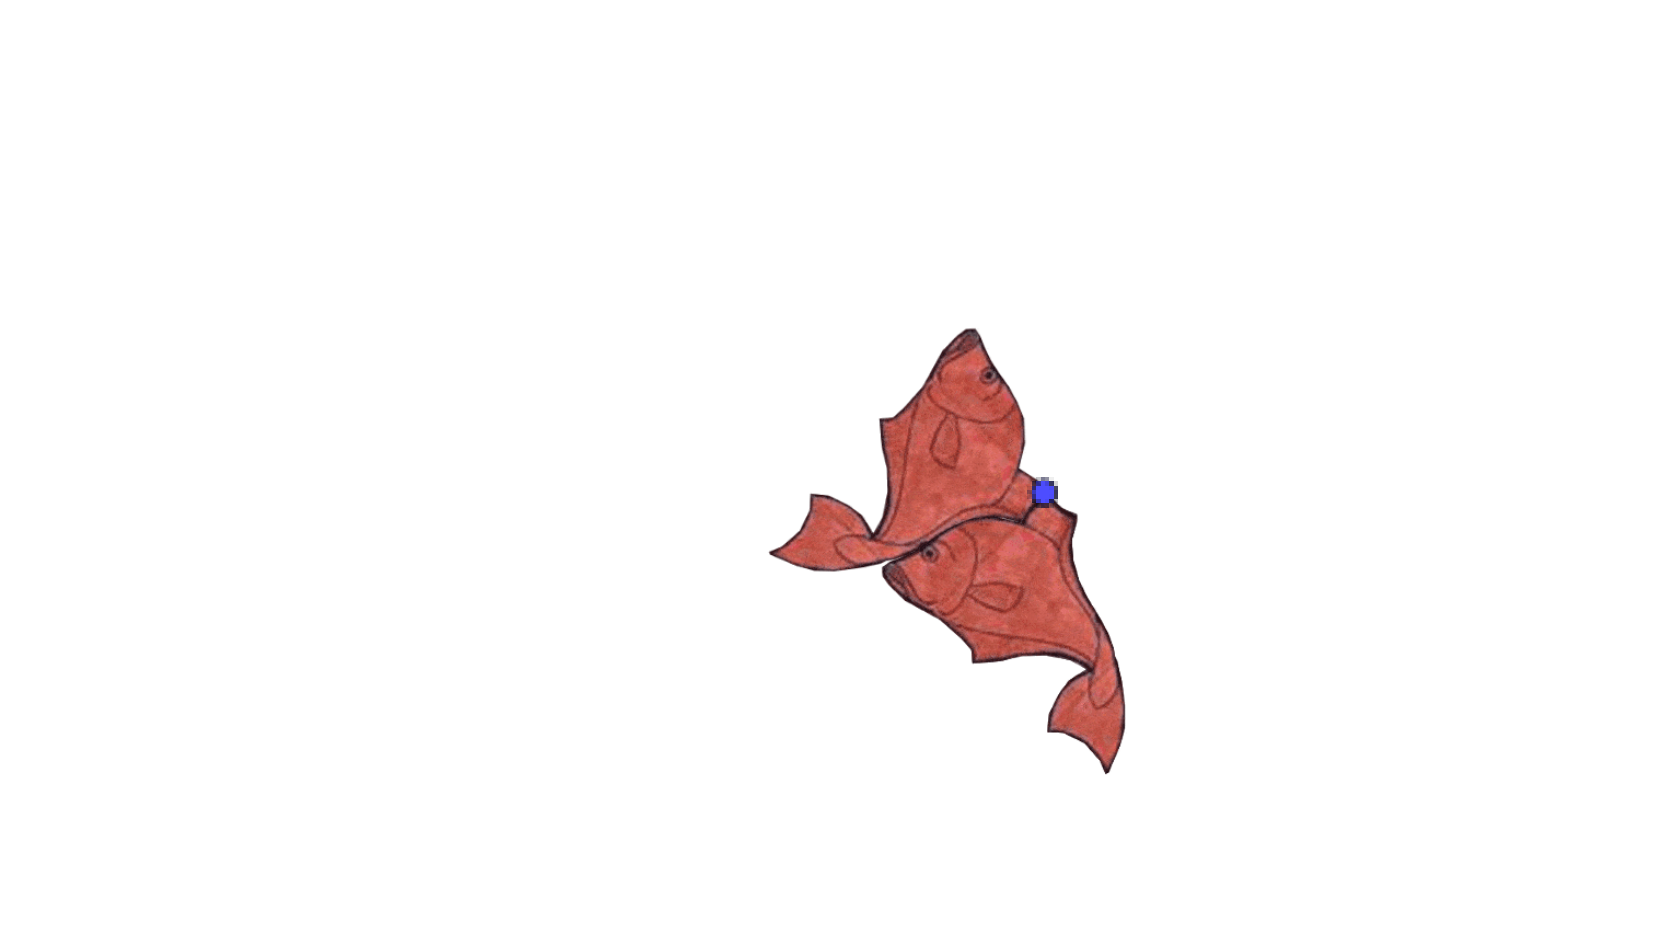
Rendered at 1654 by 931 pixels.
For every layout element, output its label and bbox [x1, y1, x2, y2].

picture [177, 94, 1654, 931]
